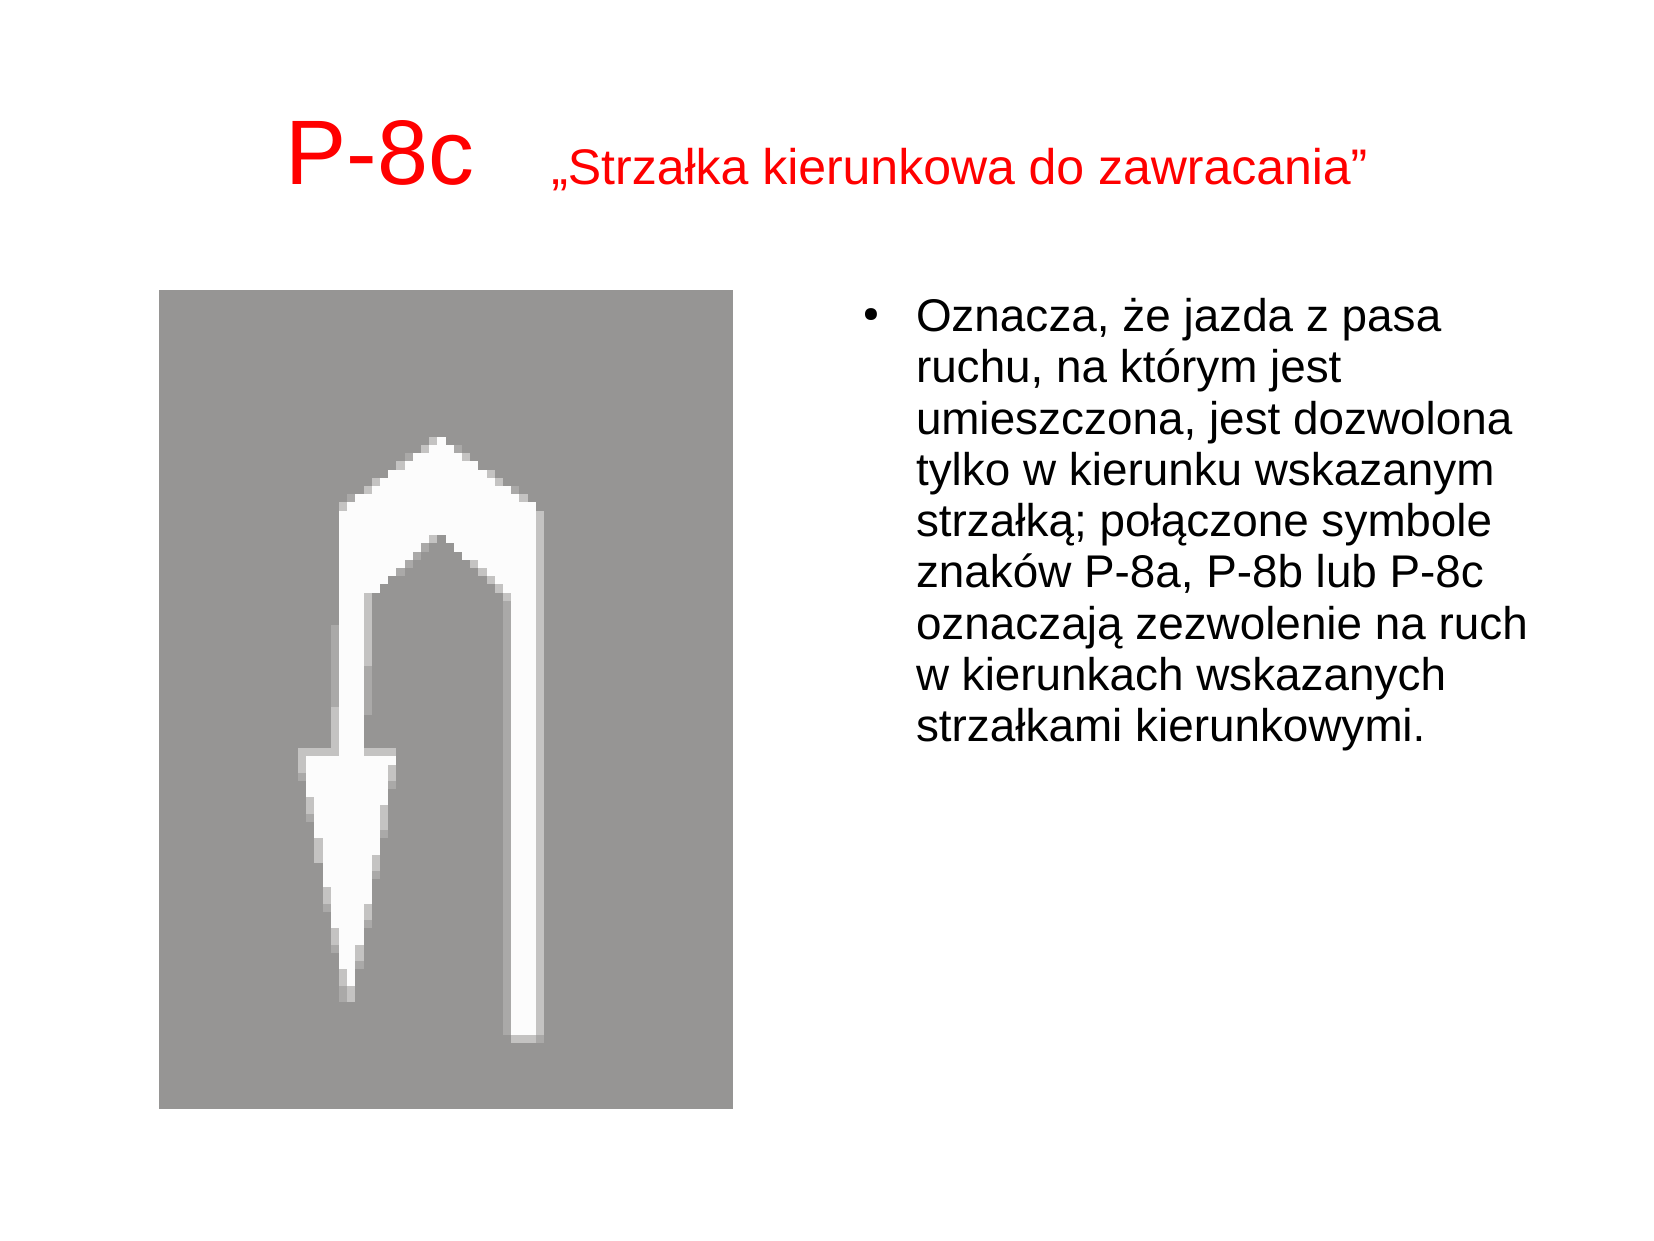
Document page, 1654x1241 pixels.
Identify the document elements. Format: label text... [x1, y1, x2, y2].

picture [159, 290, 733, 1109]
title P-8c „Strzałka kierunkowa do zawracania” [82, 56, 1571, 250]
list Oznacza, że jazda z pasa ruchu, na którym jest umieszczona, jest dozwolona tylko w kierunku wskazanym strzałką; połączone symbole znaków P-8a, P-8b lub P-8c oznaczają zezwolenie na ruch w kierunkach wskazanych strzałkami kierunkowymi. [845, 290, 1572, 1094]
